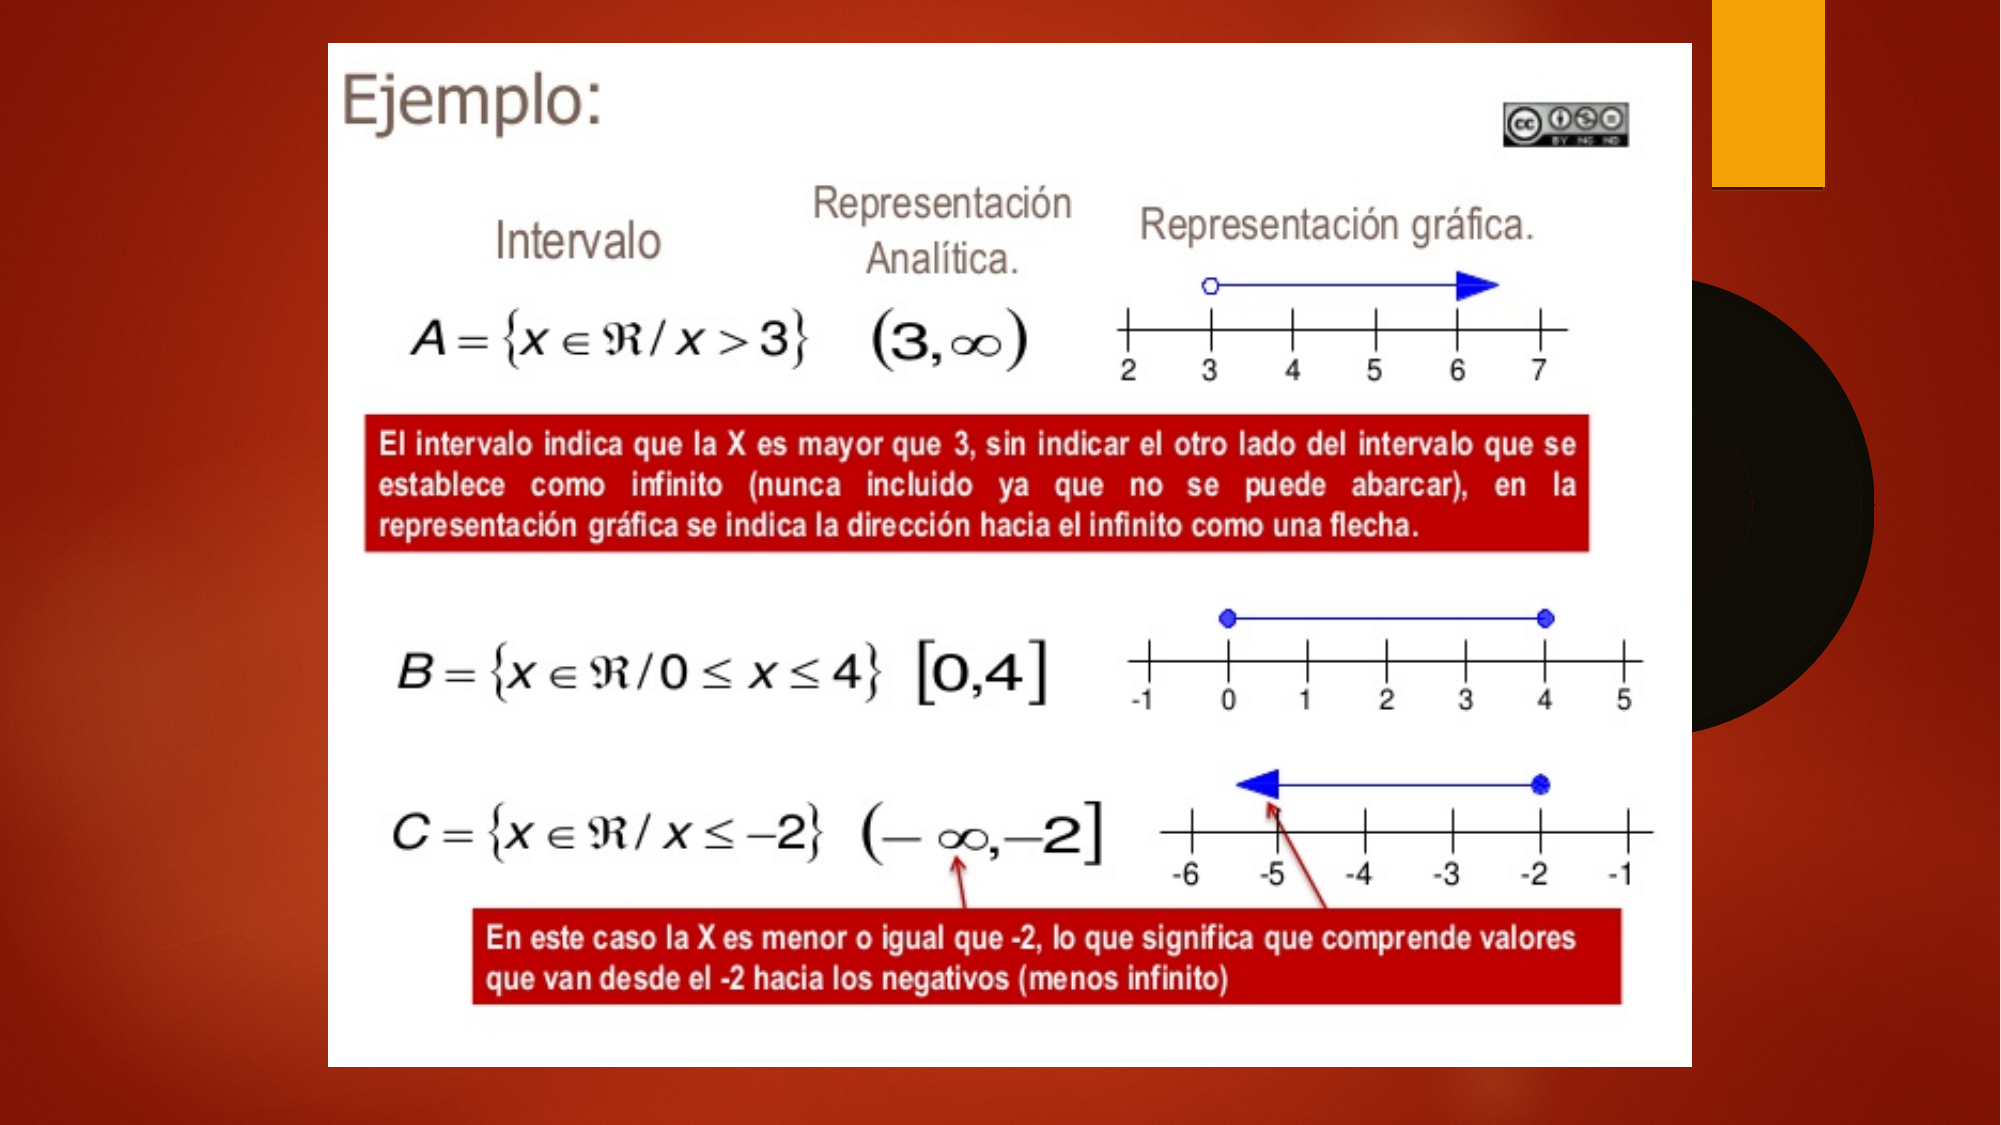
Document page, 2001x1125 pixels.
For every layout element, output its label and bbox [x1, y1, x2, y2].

picture [328, 43, 1692, 1067]
